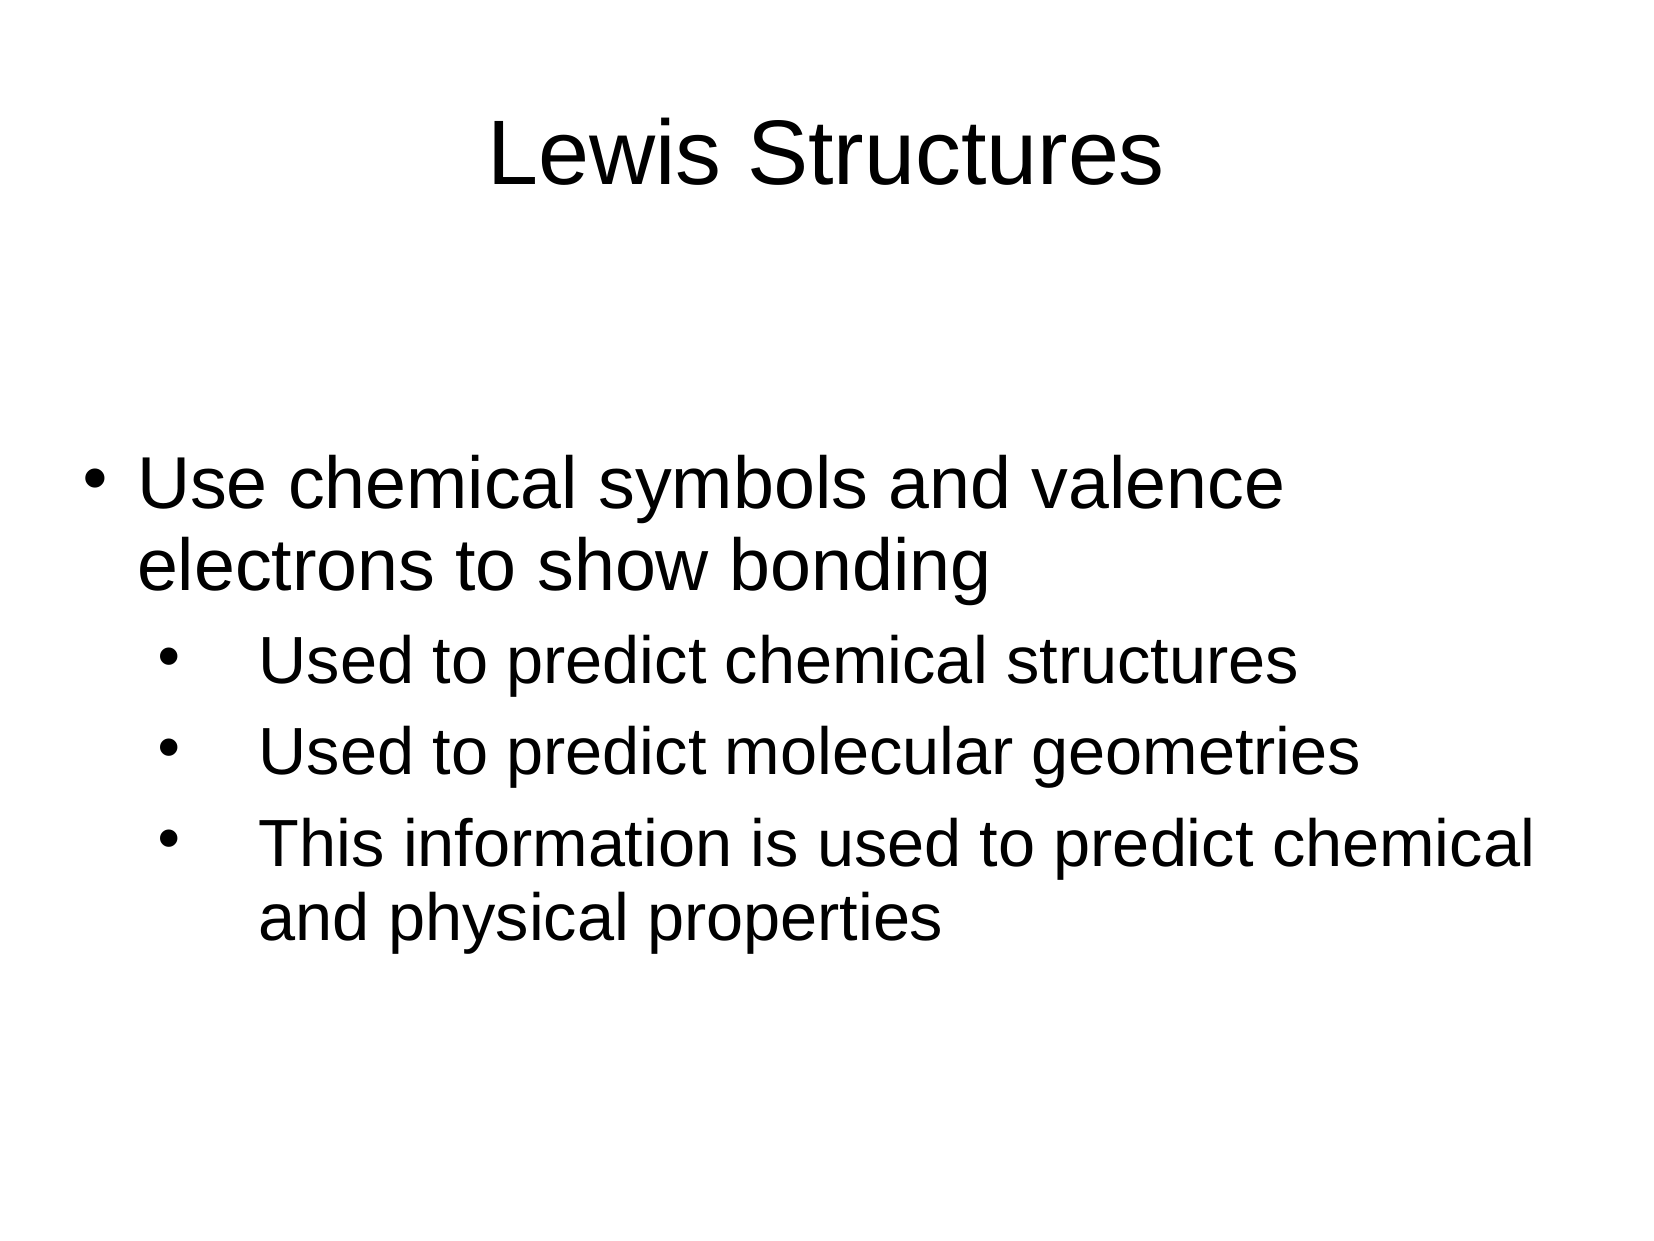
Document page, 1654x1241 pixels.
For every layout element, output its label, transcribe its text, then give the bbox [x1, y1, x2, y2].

subtitle Use chemical symbols and valence electrons to show bonding Used to predict chemical structures Used to predict molecular geometries This information is used to predict chemical and physical properties [82, 289, 1571, 1108]
title Lewis Structures [82, 49, 1571, 257]
